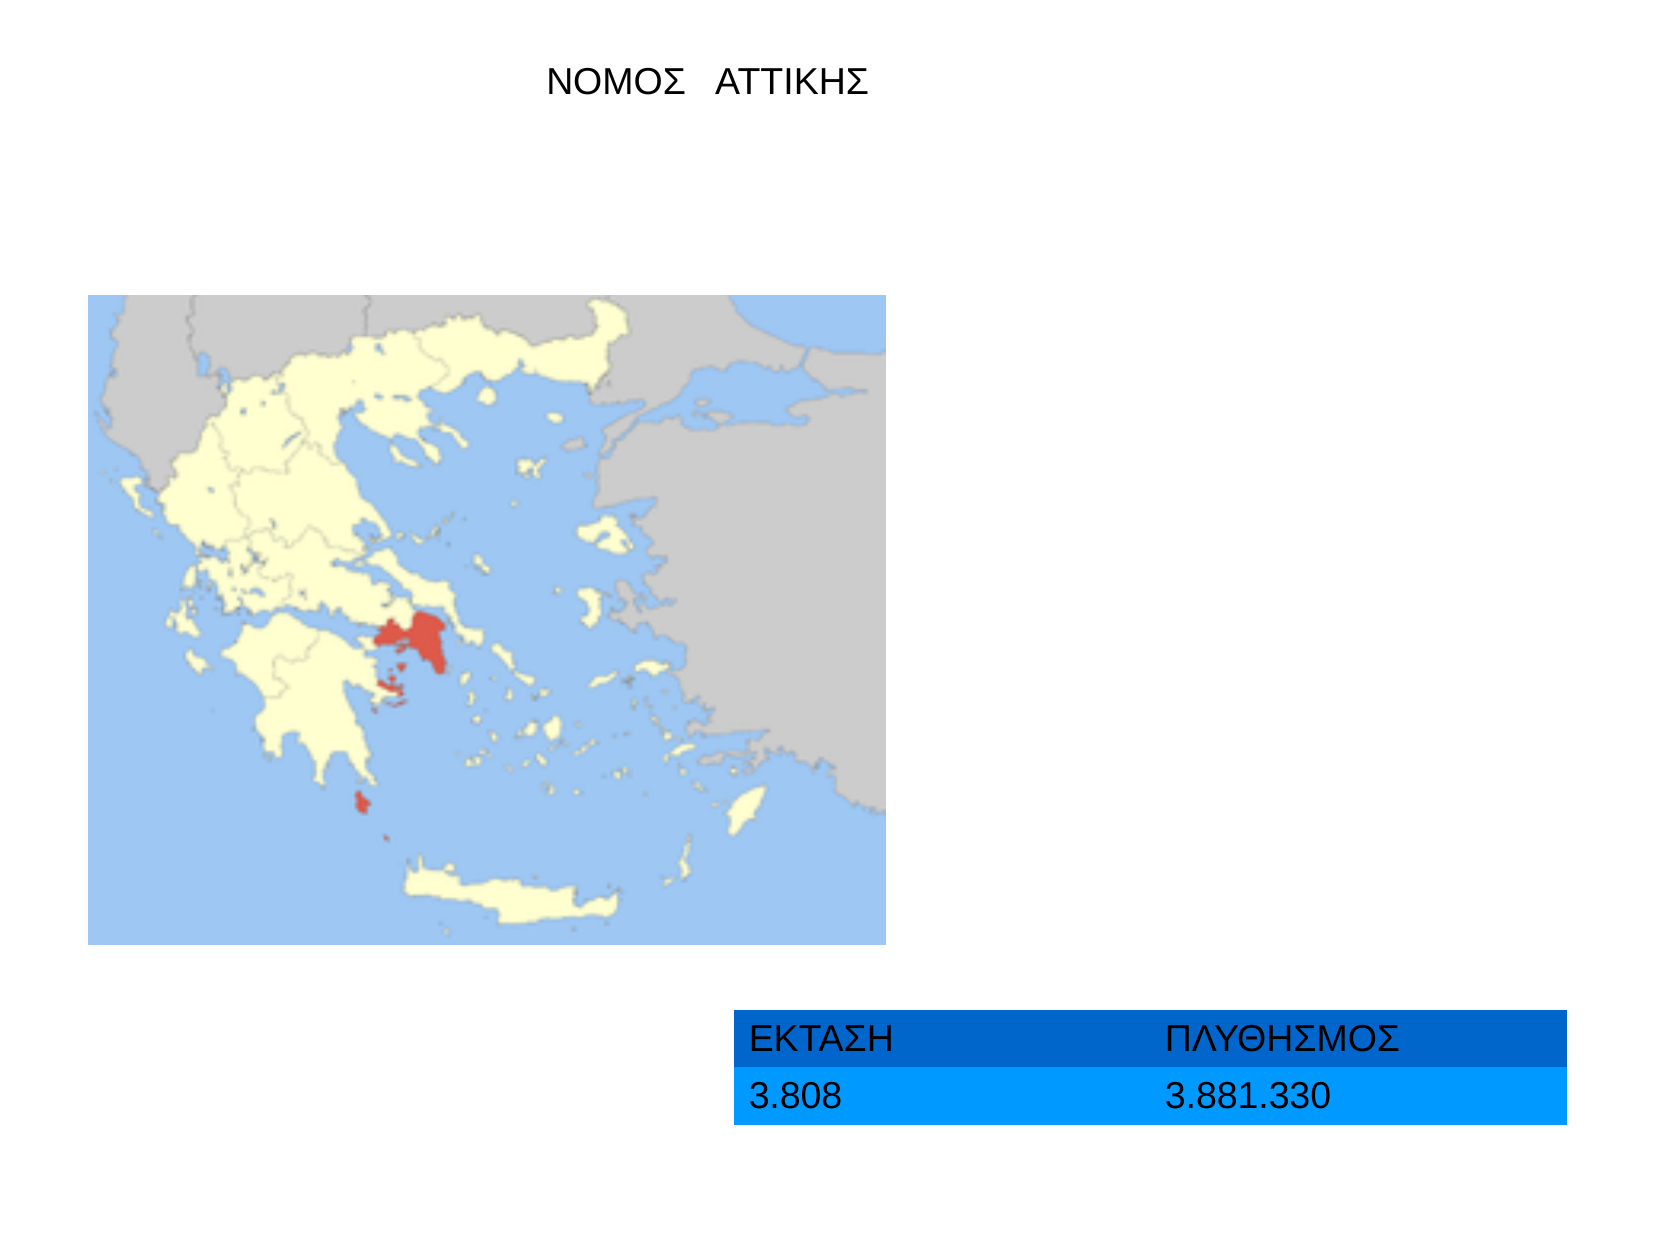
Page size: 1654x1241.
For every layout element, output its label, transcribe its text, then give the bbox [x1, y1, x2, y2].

table_header ΠΛΥΘΗΣΜΟΣ [1150, 1010, 1567, 1067]
table_cell 3.808 [734, 1067, 1150, 1125]
table_header ΕΚΤΑΣΗ [734, 1010, 1150, 1067]
picture [88, 295, 886, 945]
text_box ΝΟΜΟΣ ΑΤΤΙΚΗΣ [531, 53, 886, 111]
table_cell 3.881.330 [1150, 1067, 1567, 1125]
